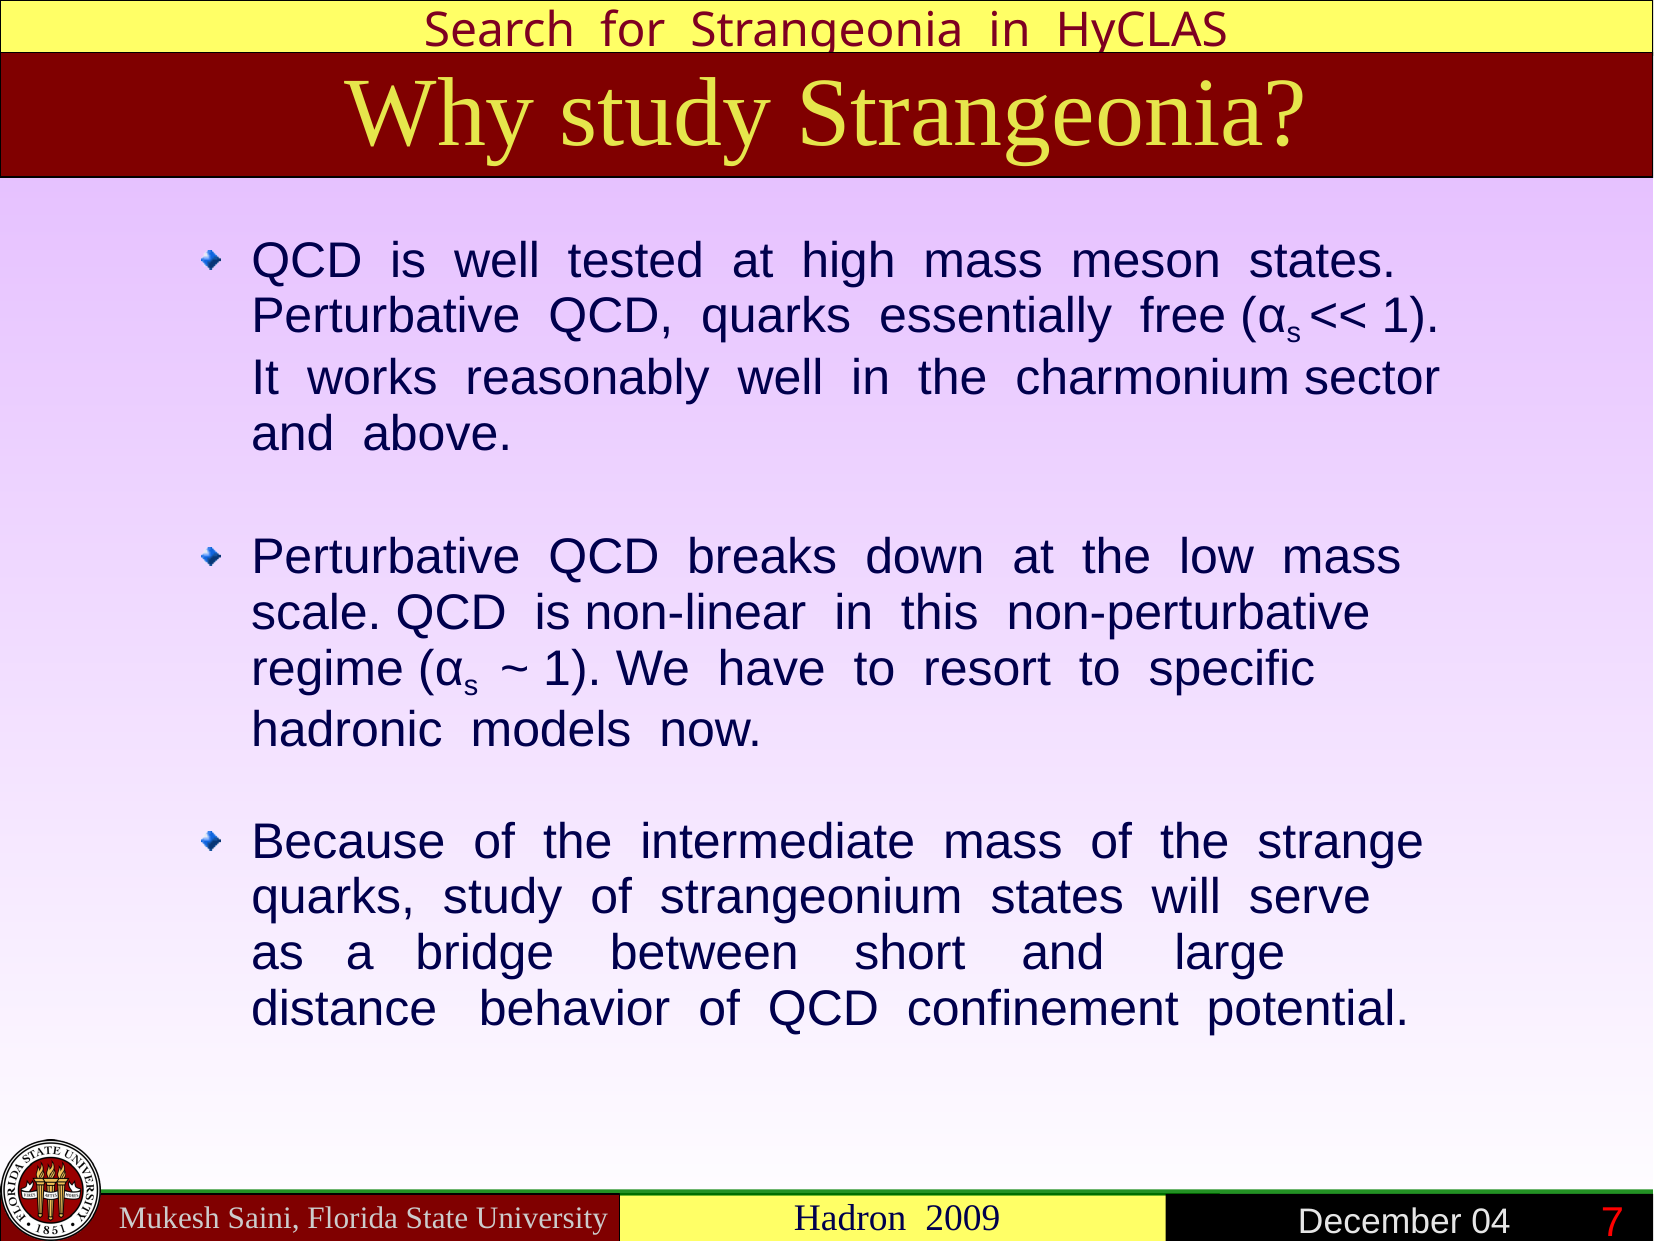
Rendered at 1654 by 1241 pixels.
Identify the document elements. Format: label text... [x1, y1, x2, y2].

text_box QCD is well tested at high mass meson states. Perturbative QCD, quarks essentially free (αs << 1). It works reasonably well in the charmonium sector and above. Perturbative QCD breaks down at the low mass scale. QCD is non-linear in this non-perturbative regime (αs ~ 1). We have to resort to specific hadronic models now. Because of the intermediate mass of the strange quarks, study of strangeonium states will serve as a bridge between short and large distance behavior of QCD confinement potential. [151, 224, 1502, 1223]
text_box Why study Strangeonia? [190, 51, 1463, 190]
picture [0, 1139, 101, 1241]
